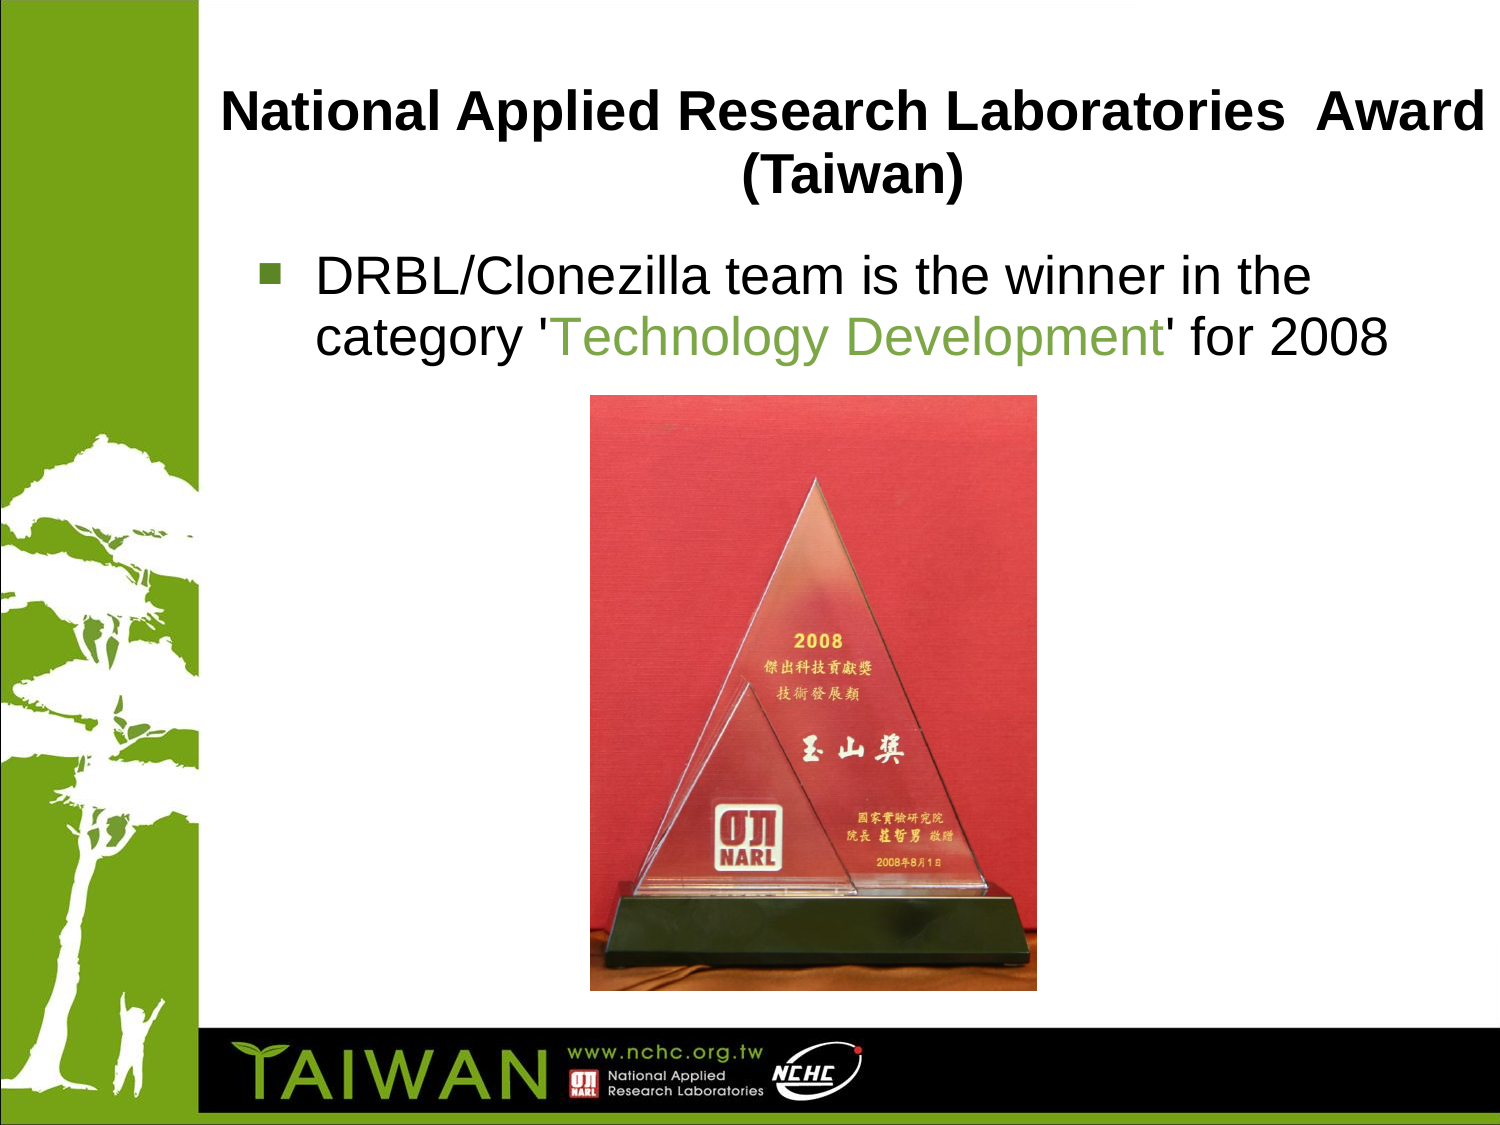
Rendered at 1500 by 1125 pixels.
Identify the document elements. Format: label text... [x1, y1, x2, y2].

picture [0, 0, 1500, 1125]
title National Applied Research Laboratories Award (Taiwan) [206, 48, 1500, 237]
text_box DRBL/Clonezilla team is the winner in the category 'Technology Development' for 2008 [244, 238, 1465, 697]
